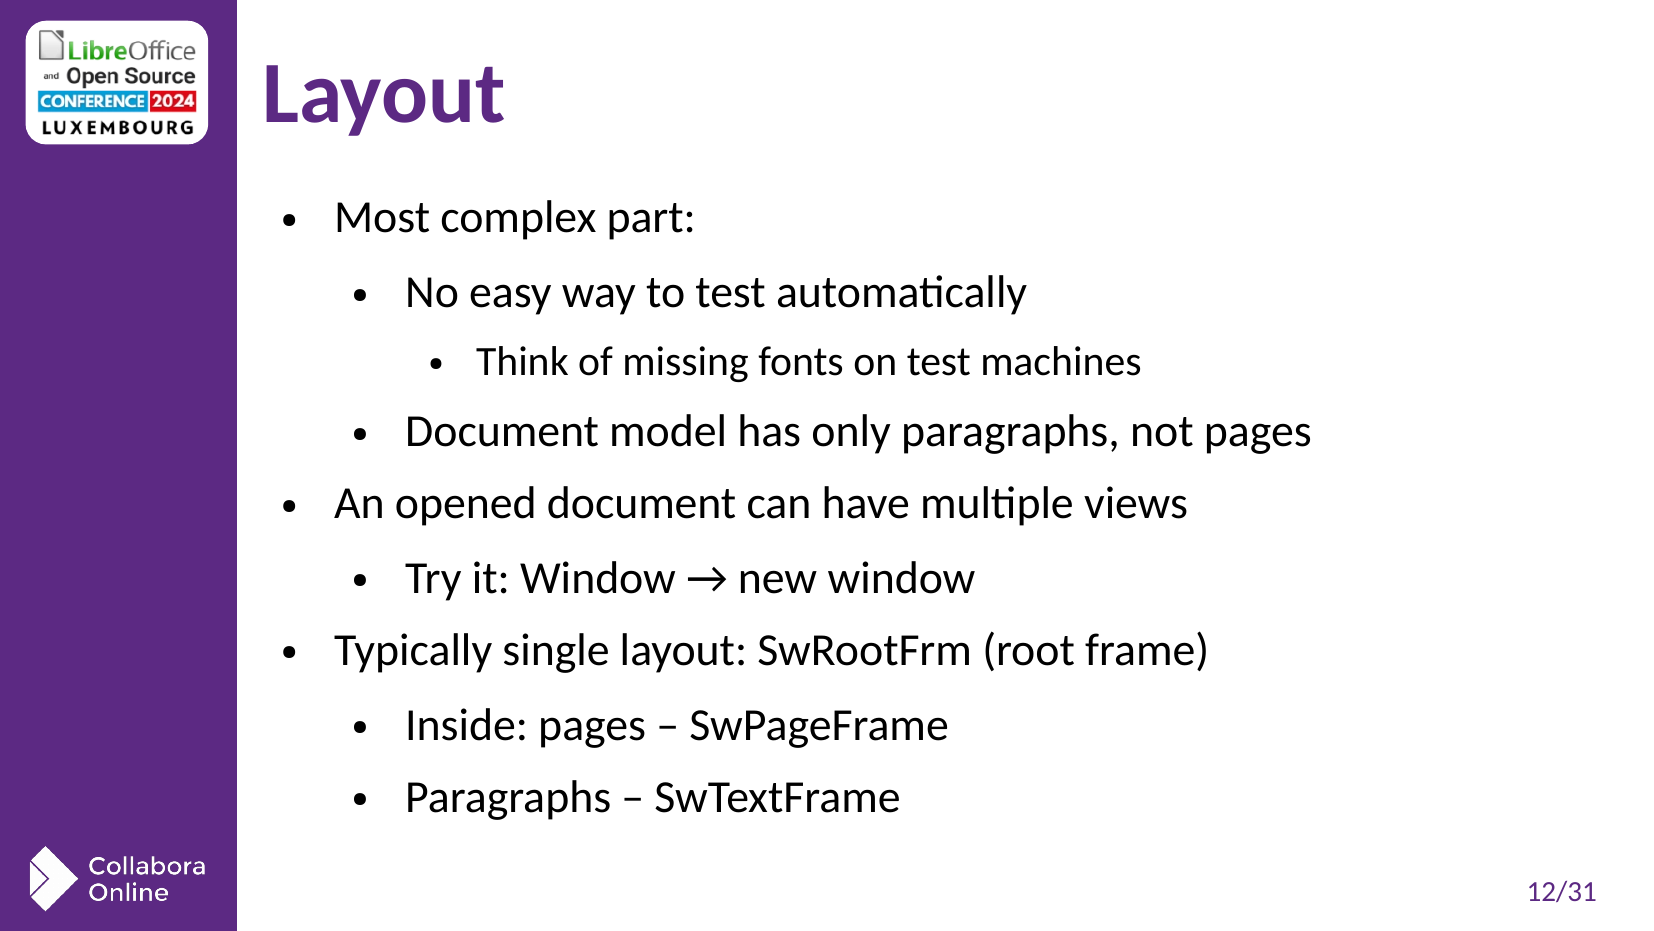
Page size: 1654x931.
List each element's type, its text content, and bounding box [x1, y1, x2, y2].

title Layout [262, 13, 1644, 145]
list Most complex part: No easy way to test automatically Think of missing fonts on test machines Document model has only paragraphs, not pages An opened document can have multiple views Try it: Window → new window Typically single layout: SwRootFrm (root frame) Inside: pages – SwPageFrame Paragraphs – SwTextFrame [263, 187, 1605, 856]
picture [34, 26, 200, 139]
picture [25, 841, 209, 916]
